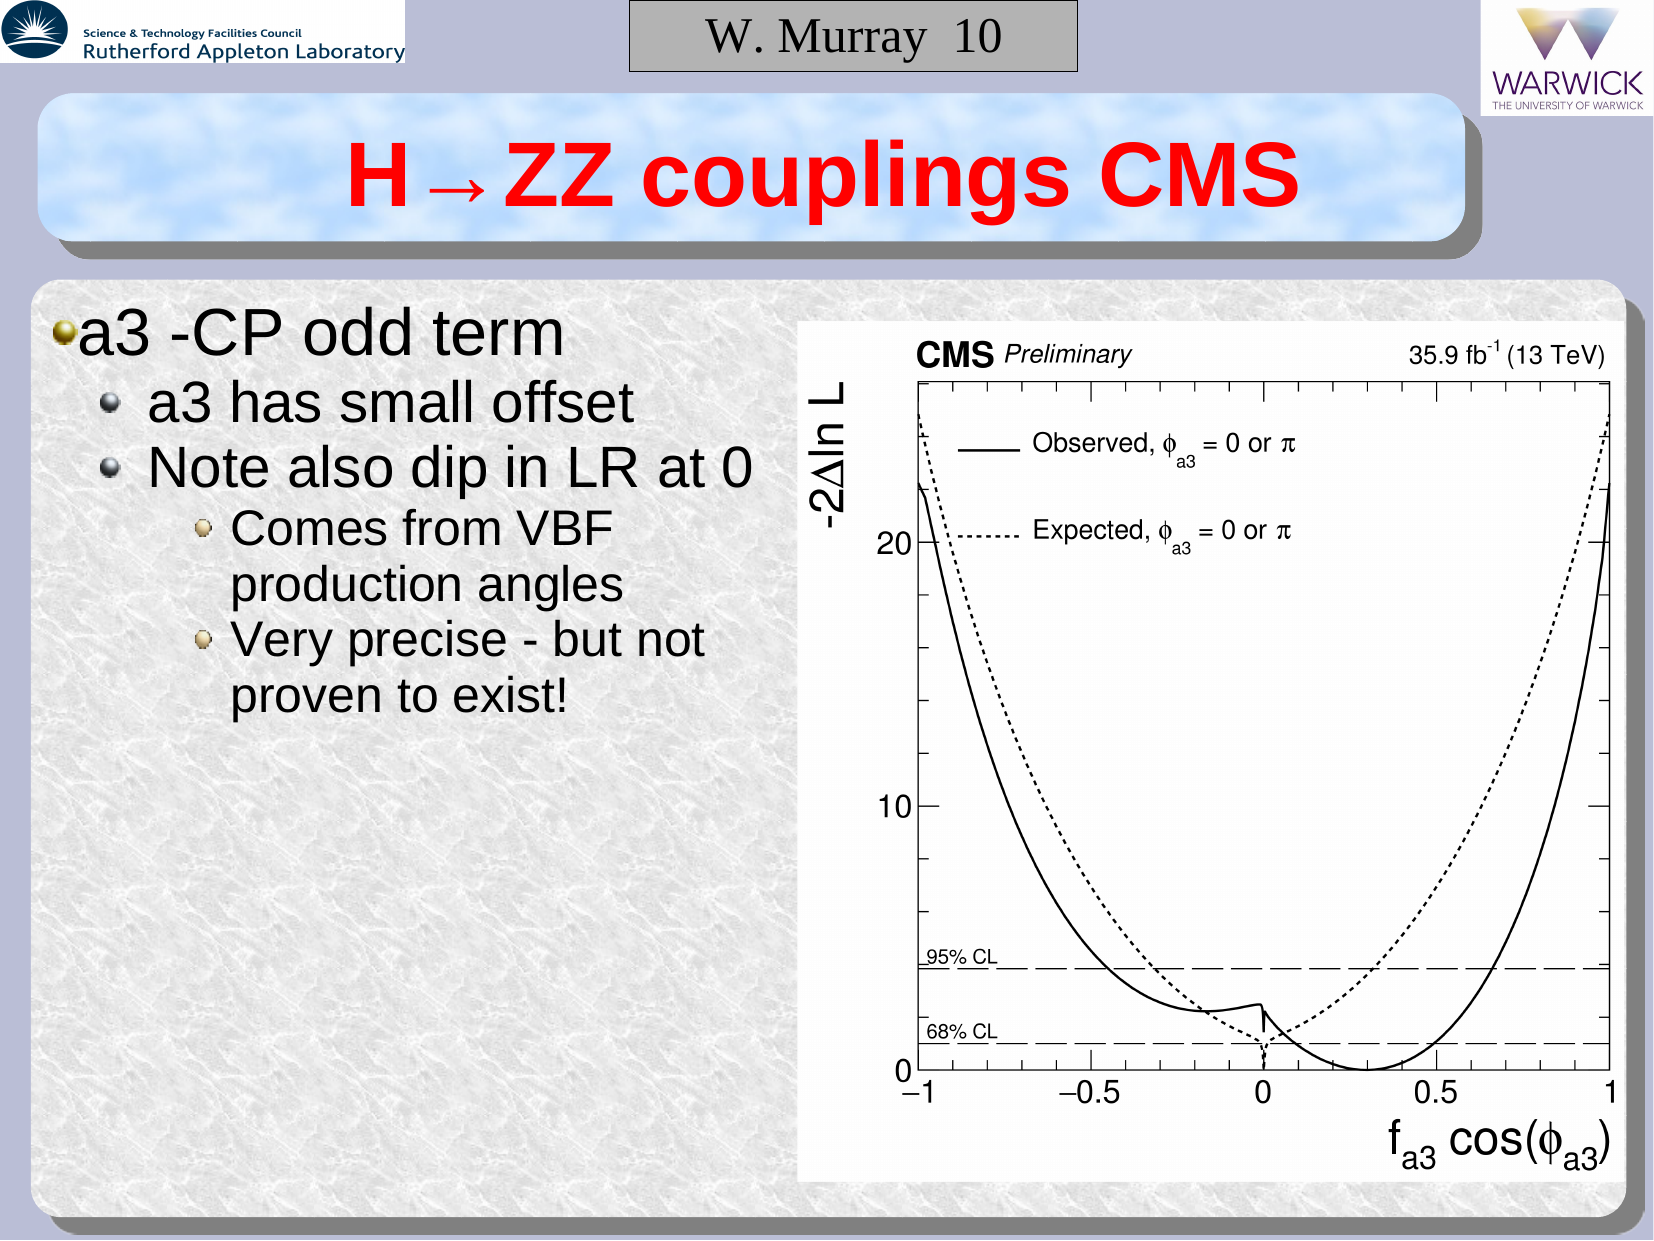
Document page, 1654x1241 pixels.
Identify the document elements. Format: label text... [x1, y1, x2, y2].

list a3 -CP odd term a3 has small offset Note also dip in LR at 0 Comes from VBF production angles Very precise - but not proven to exist! [53, 295, 1152, 1182]
picture [30, 279, 1627, 1218]
picture [1480, 0, 1654, 116]
picture [0, 0, 405, 63]
title H→ZZ couplings CMS [90, 101, 1584, 249]
picture [37, 93, 1452, 242]
